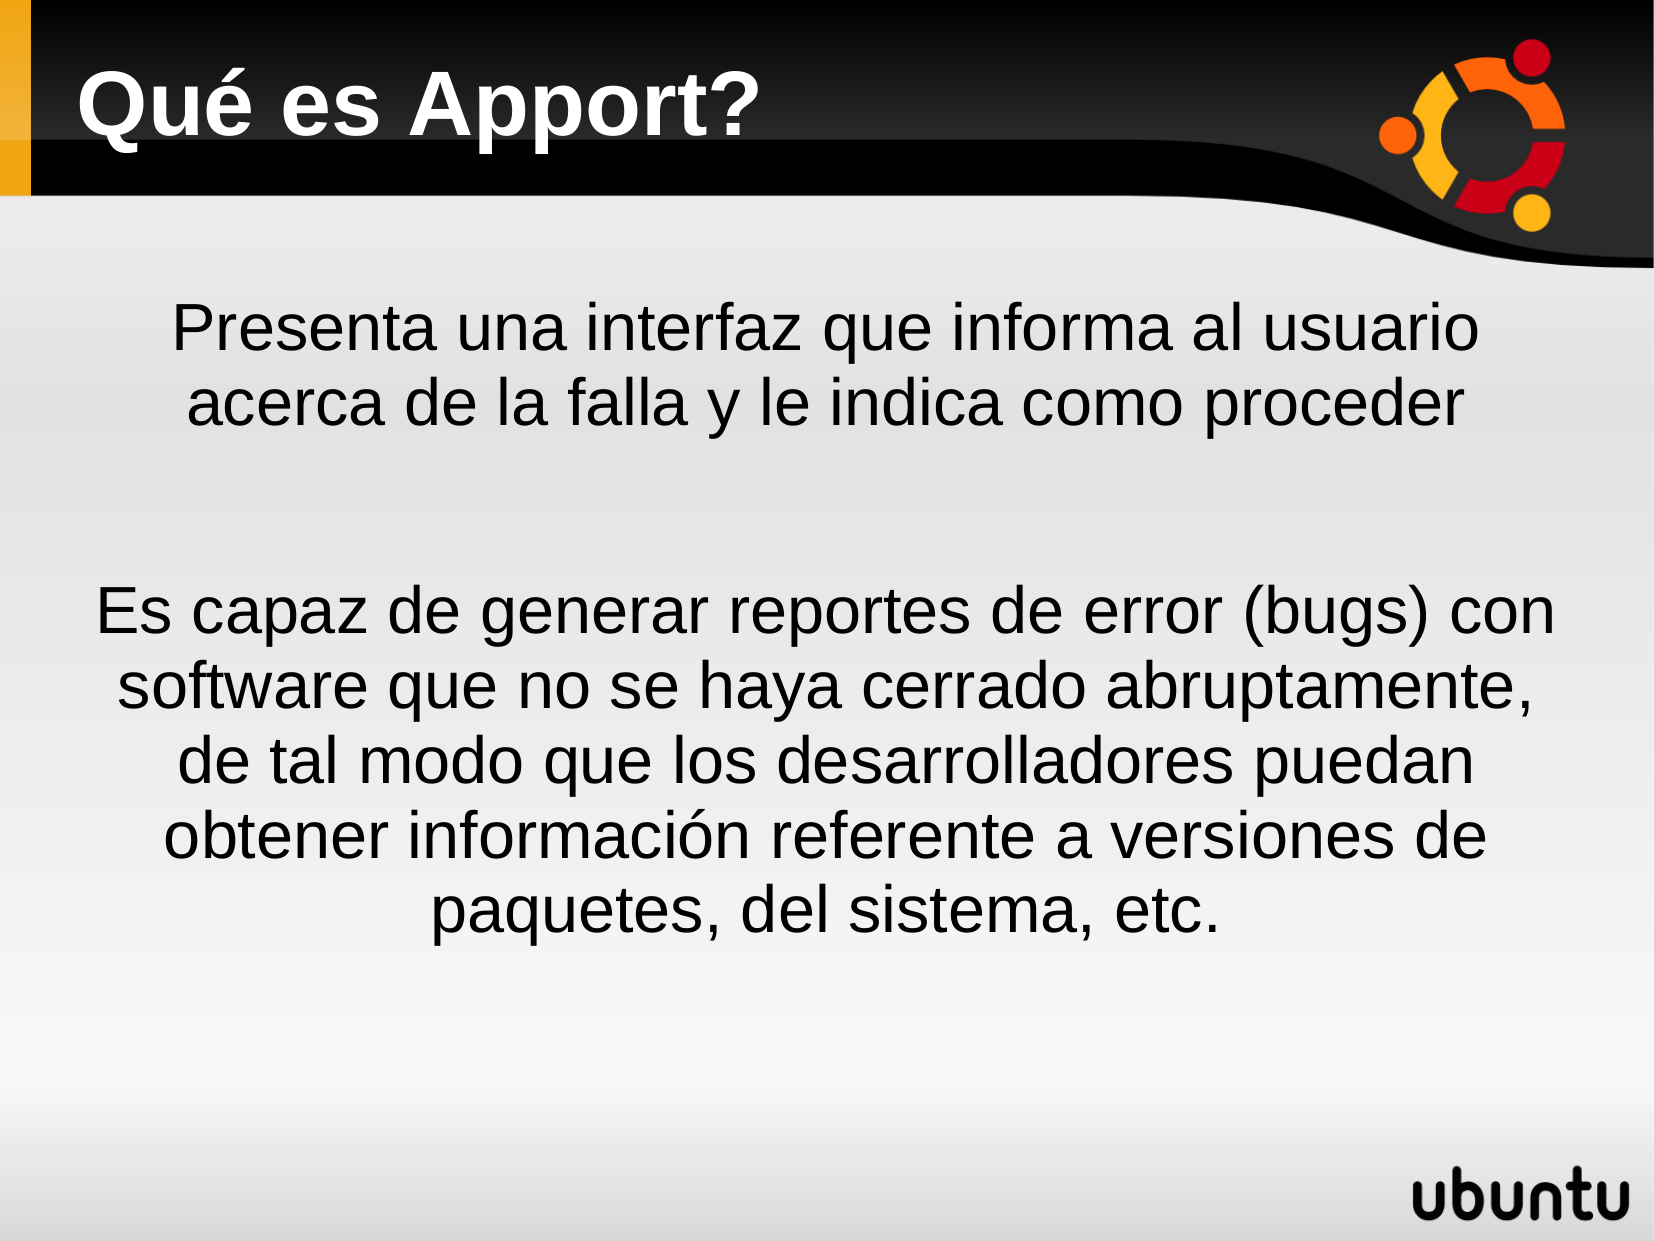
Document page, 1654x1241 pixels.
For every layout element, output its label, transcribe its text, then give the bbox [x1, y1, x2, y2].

title Qué es Apport? [76, 0, 1565, 208]
picture [0, 0, 1654, 1241]
list Presenta una interfaz que informa al usuario acerca de la falla y le indica como proceder Es capaz de generar reportes de error (bugs) con software que no se haya cerrado abruptamente, de tal modo que los desarrolladores puedan obtener información referente a versiones de paquetes, del sistema, etc. [82, 290, 1571, 1109]
